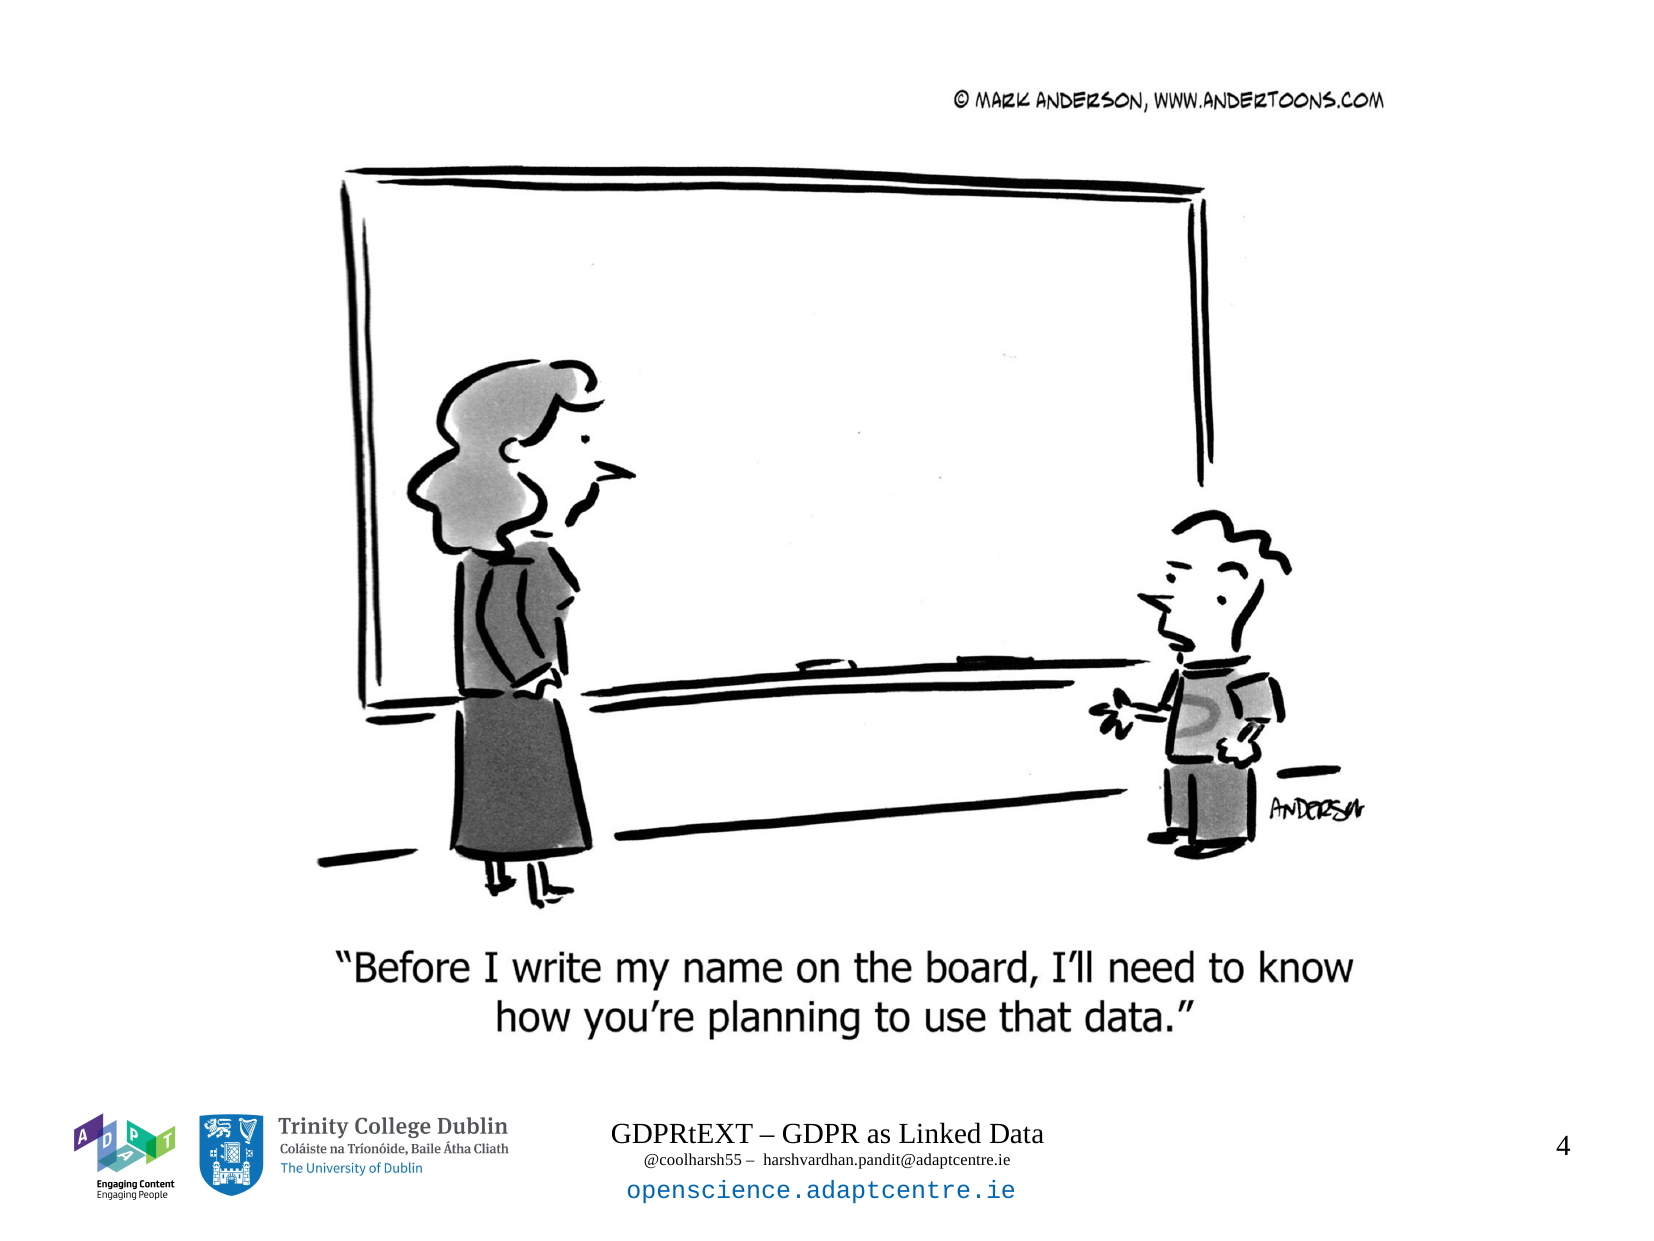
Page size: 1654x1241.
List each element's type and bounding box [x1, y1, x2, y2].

picture [54, 1086, 195, 1227]
picture [97, 35, 1571, 1074]
picture [196, 1111, 512, 1199]
